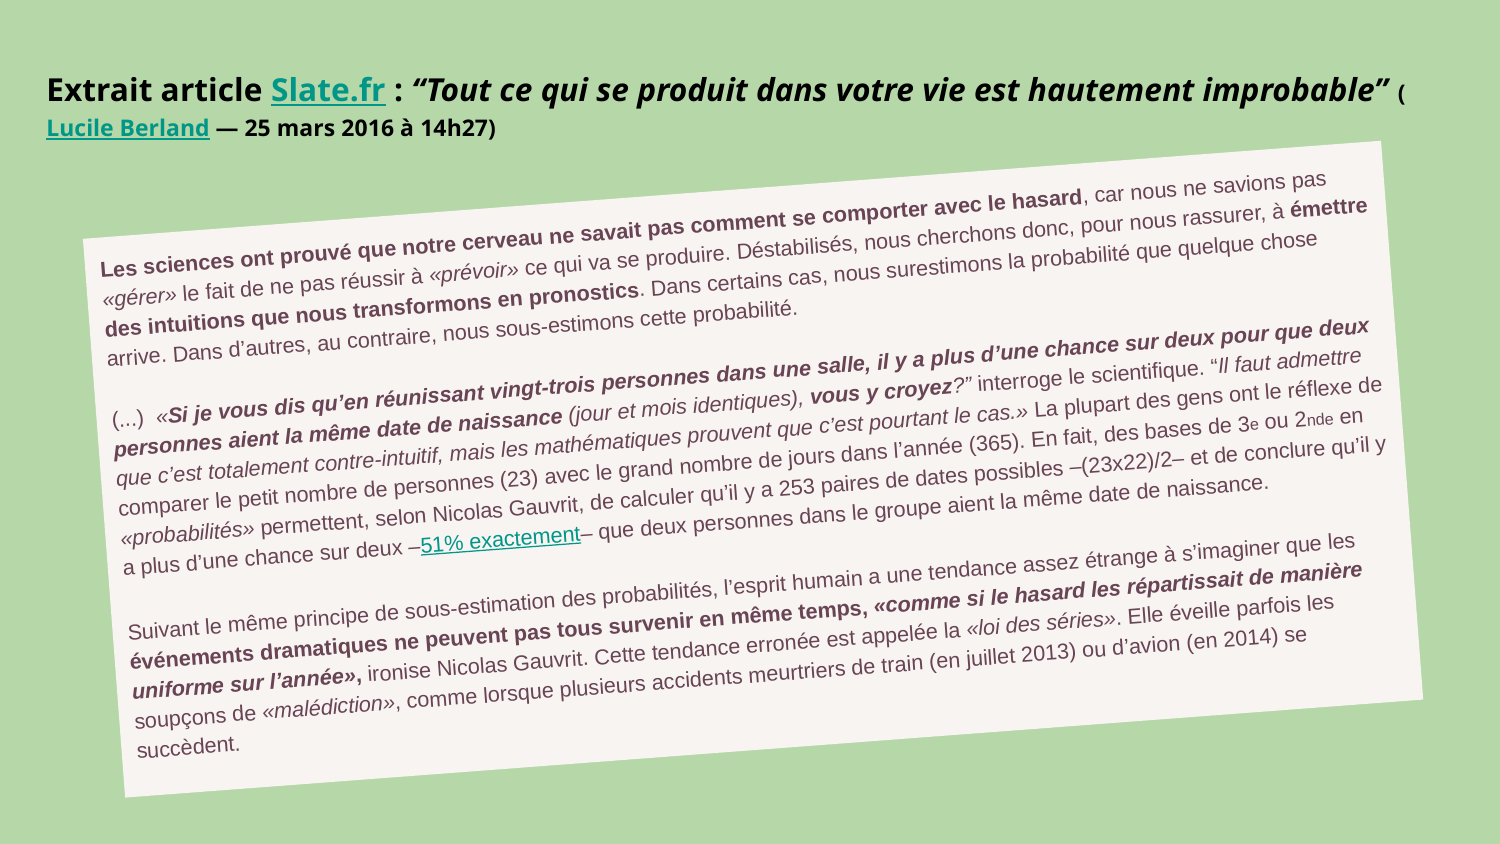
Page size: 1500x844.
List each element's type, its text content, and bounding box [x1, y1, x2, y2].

list Les sciences ont prouvé que notre cerveau ne savait pas comment se comporter avec le hasard, car nous ne savions pas «gérer» le fait de ne pas réussir à «prévoir» ce qui va se produire. Déstabilisés, nous cherchons donc, pour nous rassurer, à émettre des intuitions que nous transformons en pronostics. Dans certains cas, nous surestimons la probabilité que quelque chose arrive. Dans d’autres, au contraire, nous sous-estimons cette probabilité. (...) «Si je vous dis qu’en réunissant vingt-trois personnes dans une salle, il y a plus d’une chance sur deux pour que deux personnes aient la même date de naissance (jour et mois identiques), vous y croyez?” interroge le scientifique. “Il faut admettre que c’est totalement contre-intuitif, mais les mathématiques prouvent que c’est pourtant le cas.» La plupart des gens ont le réflexe de comparer le petit nombre de personnes (23) avec le grand nombre de jours dans l’année (365). En fait, des bases de 3e ou 2nde en «probabilités» permettent, selon Nicolas Gauvrit, de calculer qu’il y a 253 paires de dates possibles –(23x22)/2– et de conclure qu’il y a plus d’une chance sur deux –51% exactement– que deux personnes dans le groupe aient la même date de naissance. Suivant le même principe de sous-estimation des probabilités, l’esprit humain a une tendance assez étrange à s’imaginer que les événements dramatiques ne peuvent pas tous survenir en même temps, «comme si le hasard les répartissait de manière uniforme sur l’année», ironise Nicolas Gauvrit. Cette tendance erronée est appelée la «loi des séries». Elle éveille parfois les soupçons de «malédiction», comme lorsque plusieurs accidents meurtriers de train (en juillet 2013) ou d’avion (en 2014) se succèdent. [82, 140, 1424, 798]
title Extrait article Slate.fr : “Tout ce qui se produit dans votre vie est hautement improbable” (Lucile Berland — 25 mars 2016 à 14h27) [31, 54, 1430, 158]
